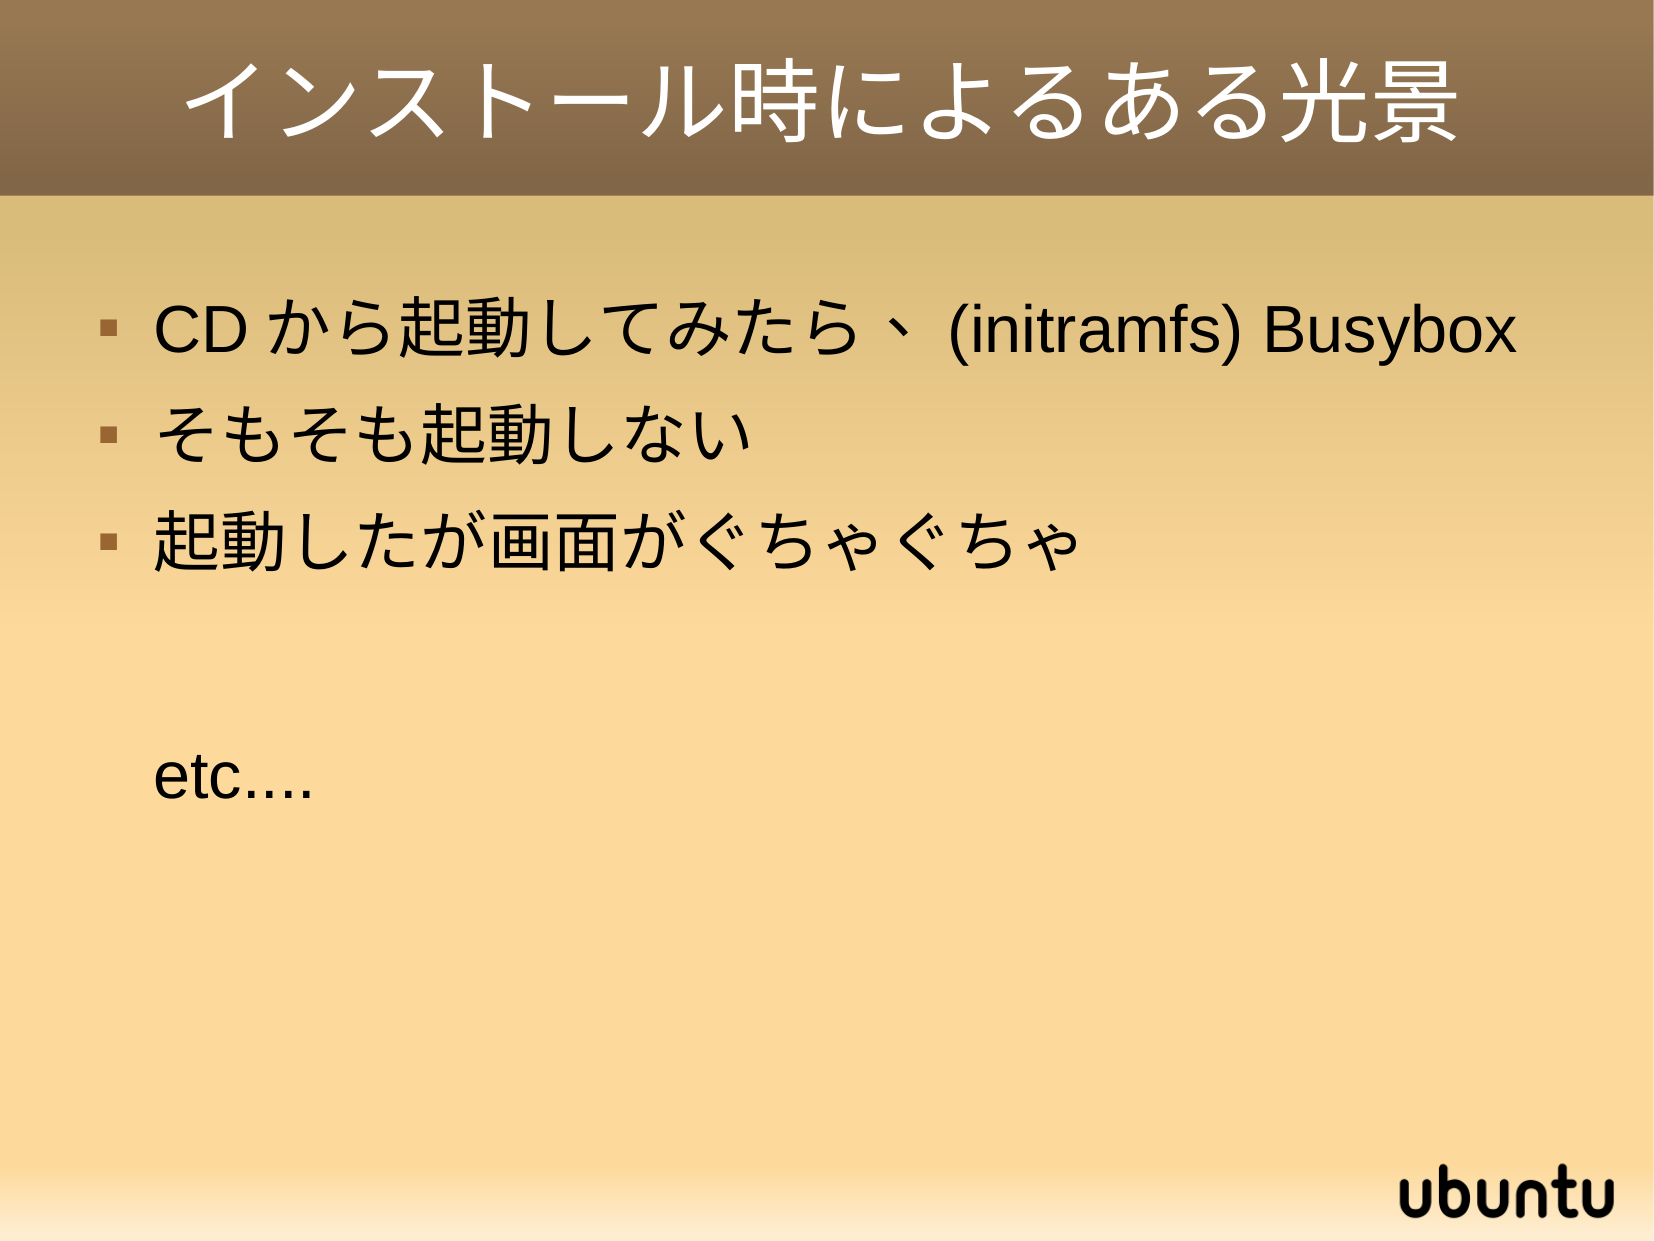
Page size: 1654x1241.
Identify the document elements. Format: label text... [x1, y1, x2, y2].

picture [0, 0, 1654, 1241]
list CDから起動してみたら、(initramfs) Busybox そもそも起動しない 起動したが画面がぐちゃぐちゃ etc.... [82, 290, 1571, 1109]
title インストール時によるある光景 [76, 0, 1565, 208]
